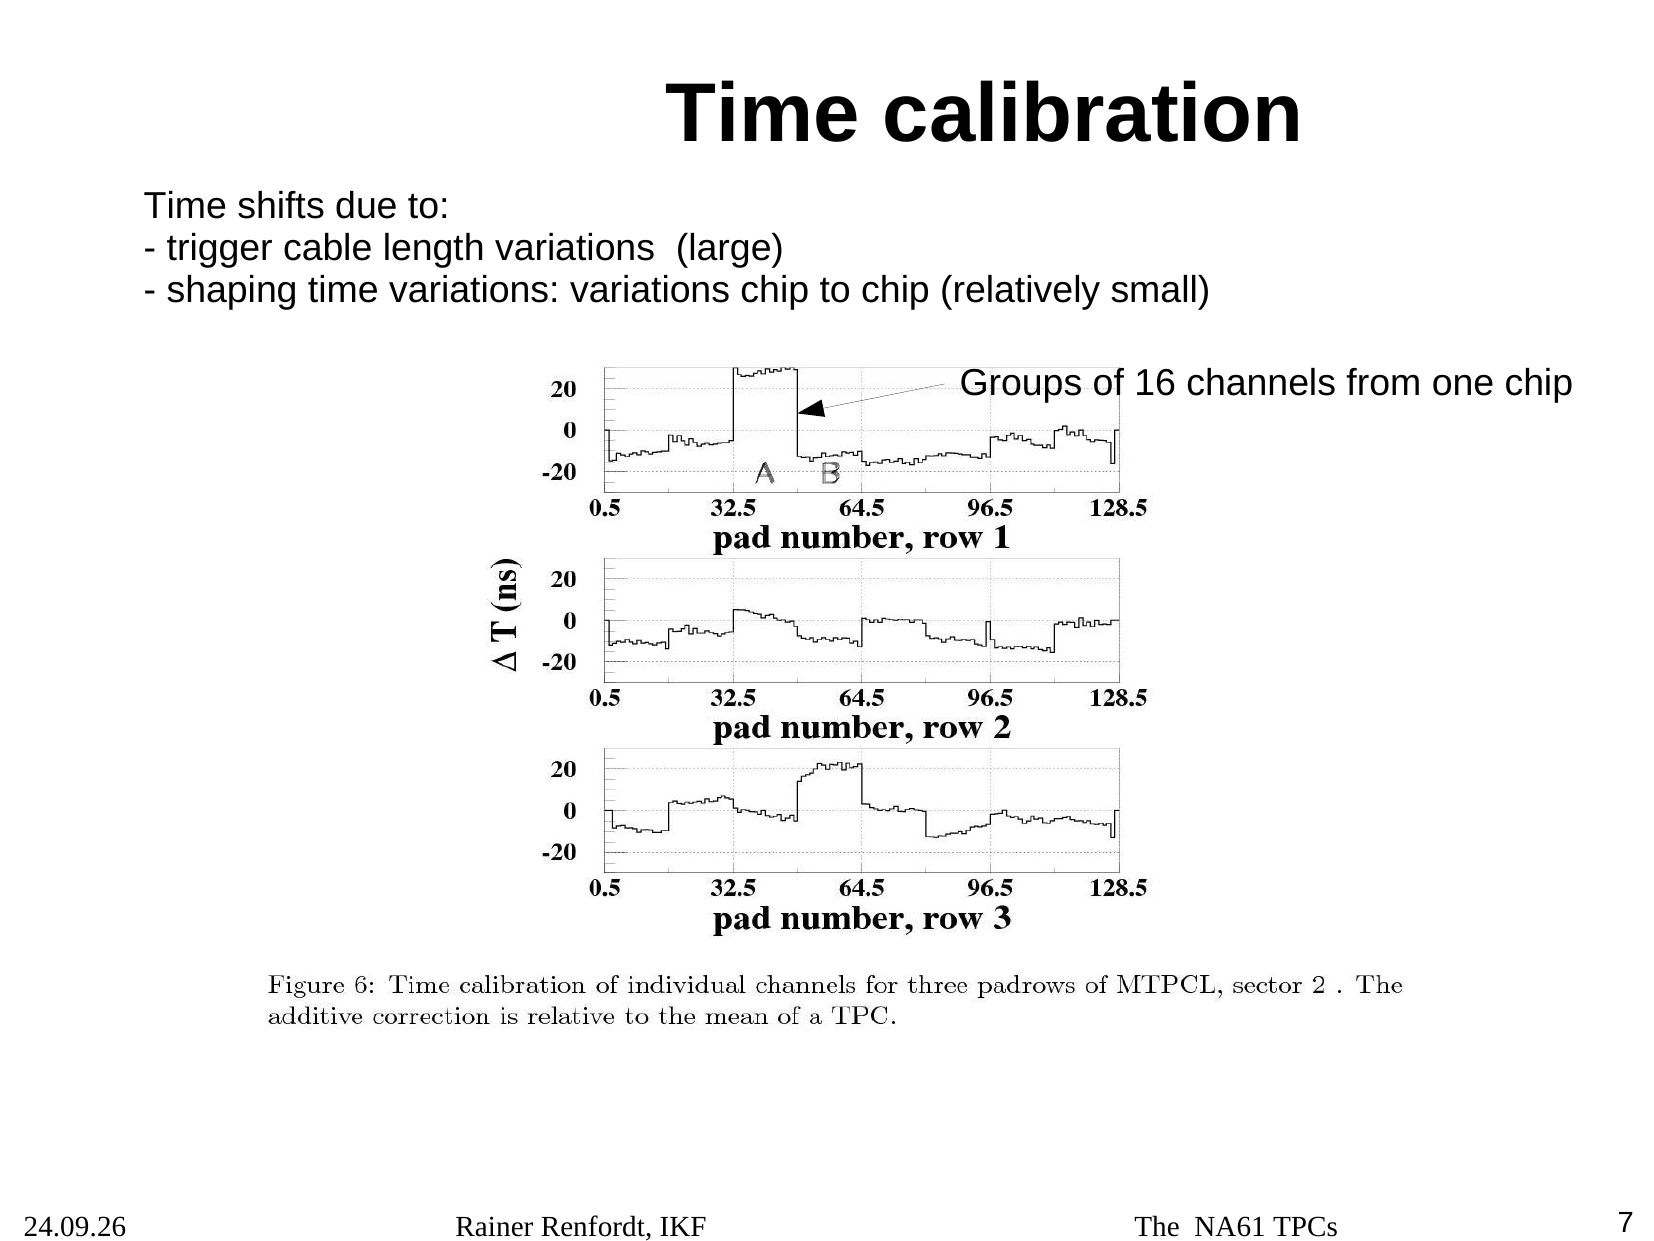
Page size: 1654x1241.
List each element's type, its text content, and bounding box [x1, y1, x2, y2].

text_box Time calibration [650, 59, 1320, 167]
picture [265, 361, 1415, 1034]
text_box Time shifts due to: - trigger cable length variations (large) - shaping time variations: variations chip to chip (relatively small) [128, 177, 1226, 319]
text_box Groups of 16 channels from one chip [944, 354, 1589, 412]
